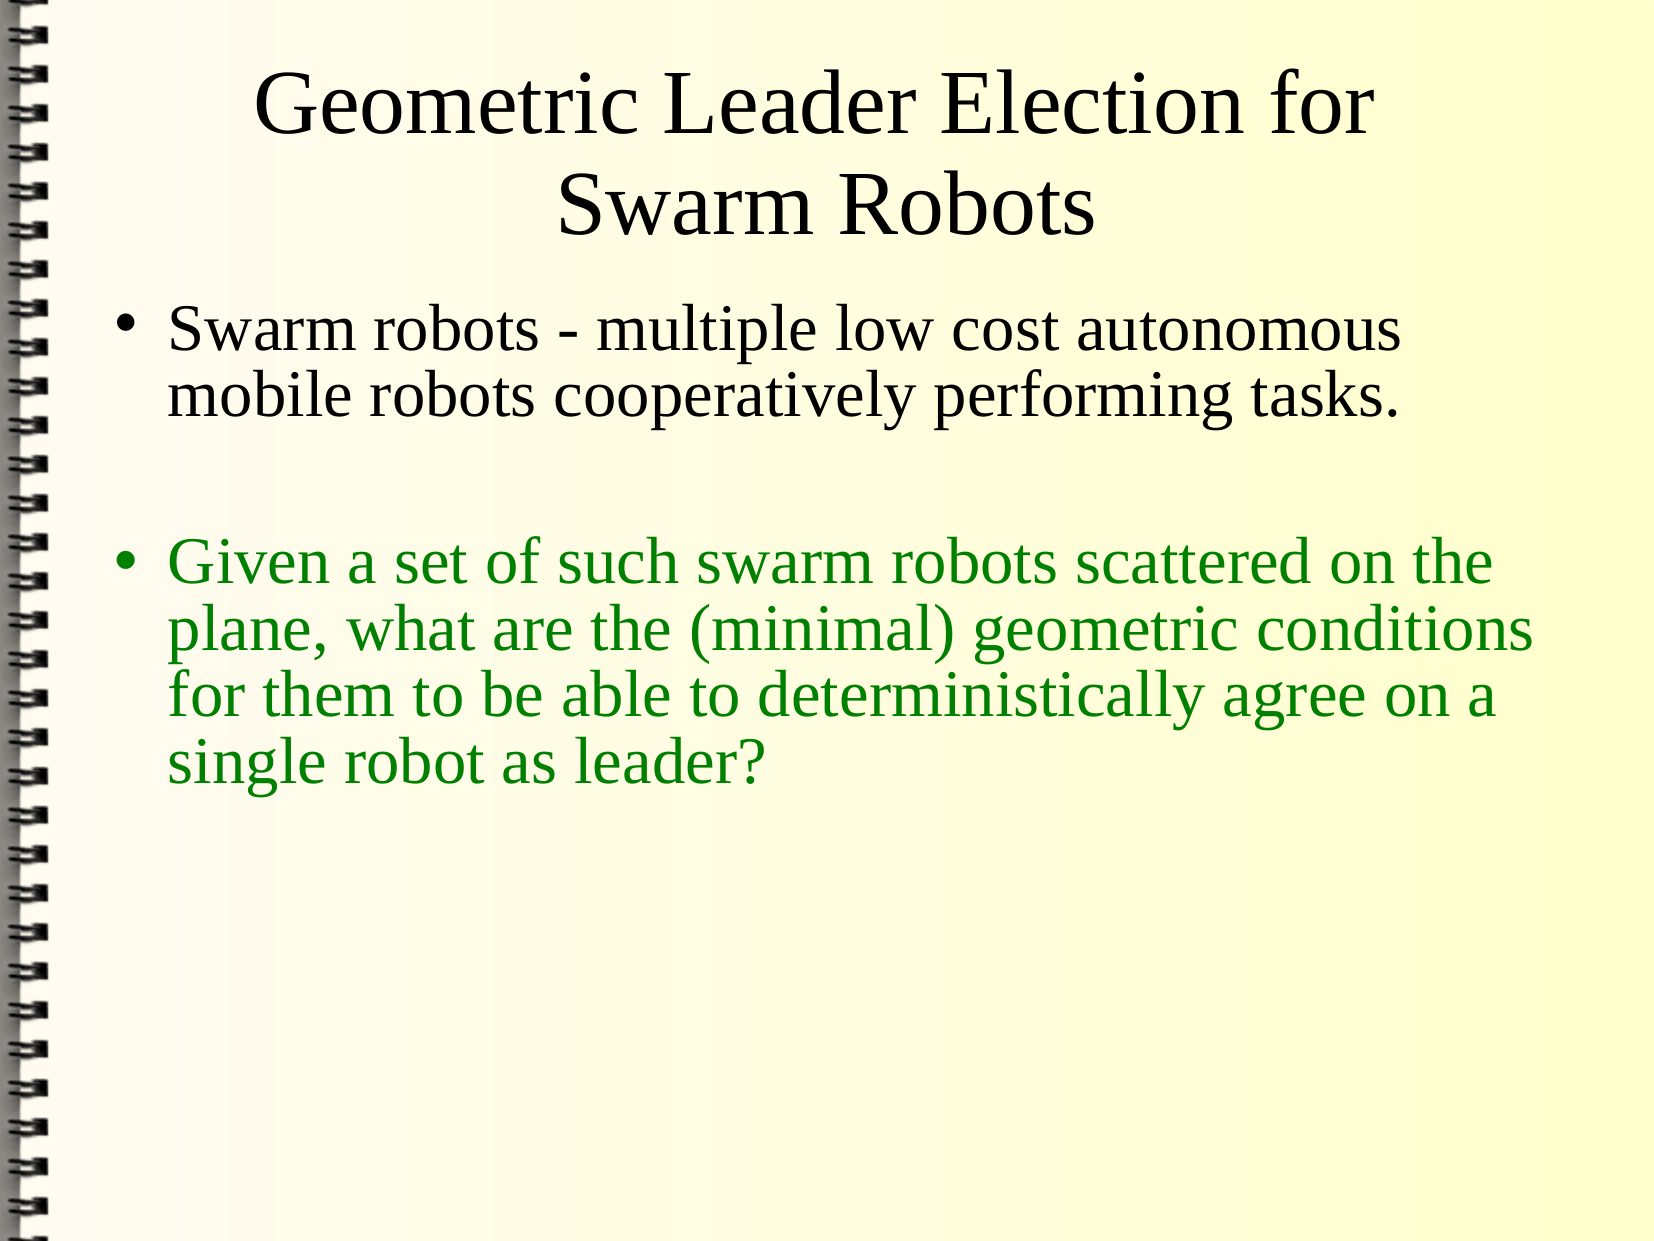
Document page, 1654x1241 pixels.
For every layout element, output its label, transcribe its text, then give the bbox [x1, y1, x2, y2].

picture [0, 0, 1654, 1241]
list Swarm robots - multiple low cost autonomous mobile robots cooperatively performing tasks. Given a set of such swarm robots scattered on the plane, what are the (minimal) geometric conditions for them to be able to deterministically agree on a single robot as leader? [82, 289, 1571, 1108]
title Geometric Leader Election for Swarm Robots [82, 43, 1571, 263]
